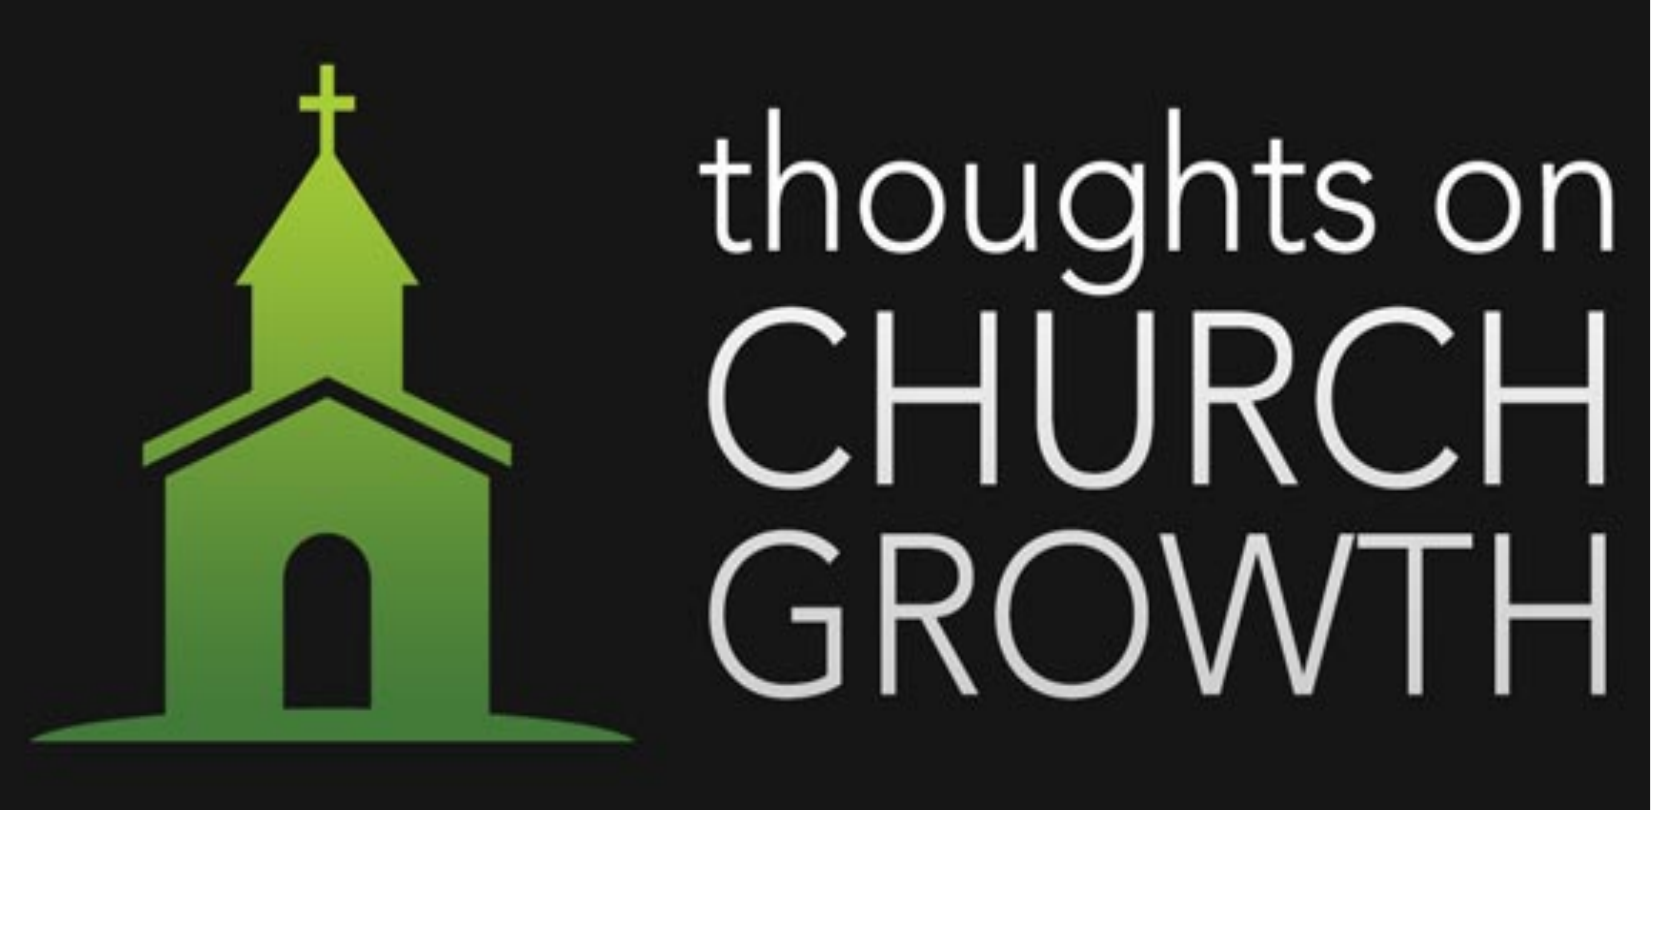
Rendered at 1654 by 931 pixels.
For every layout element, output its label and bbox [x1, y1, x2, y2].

picture [0, 0, 1651, 811]
